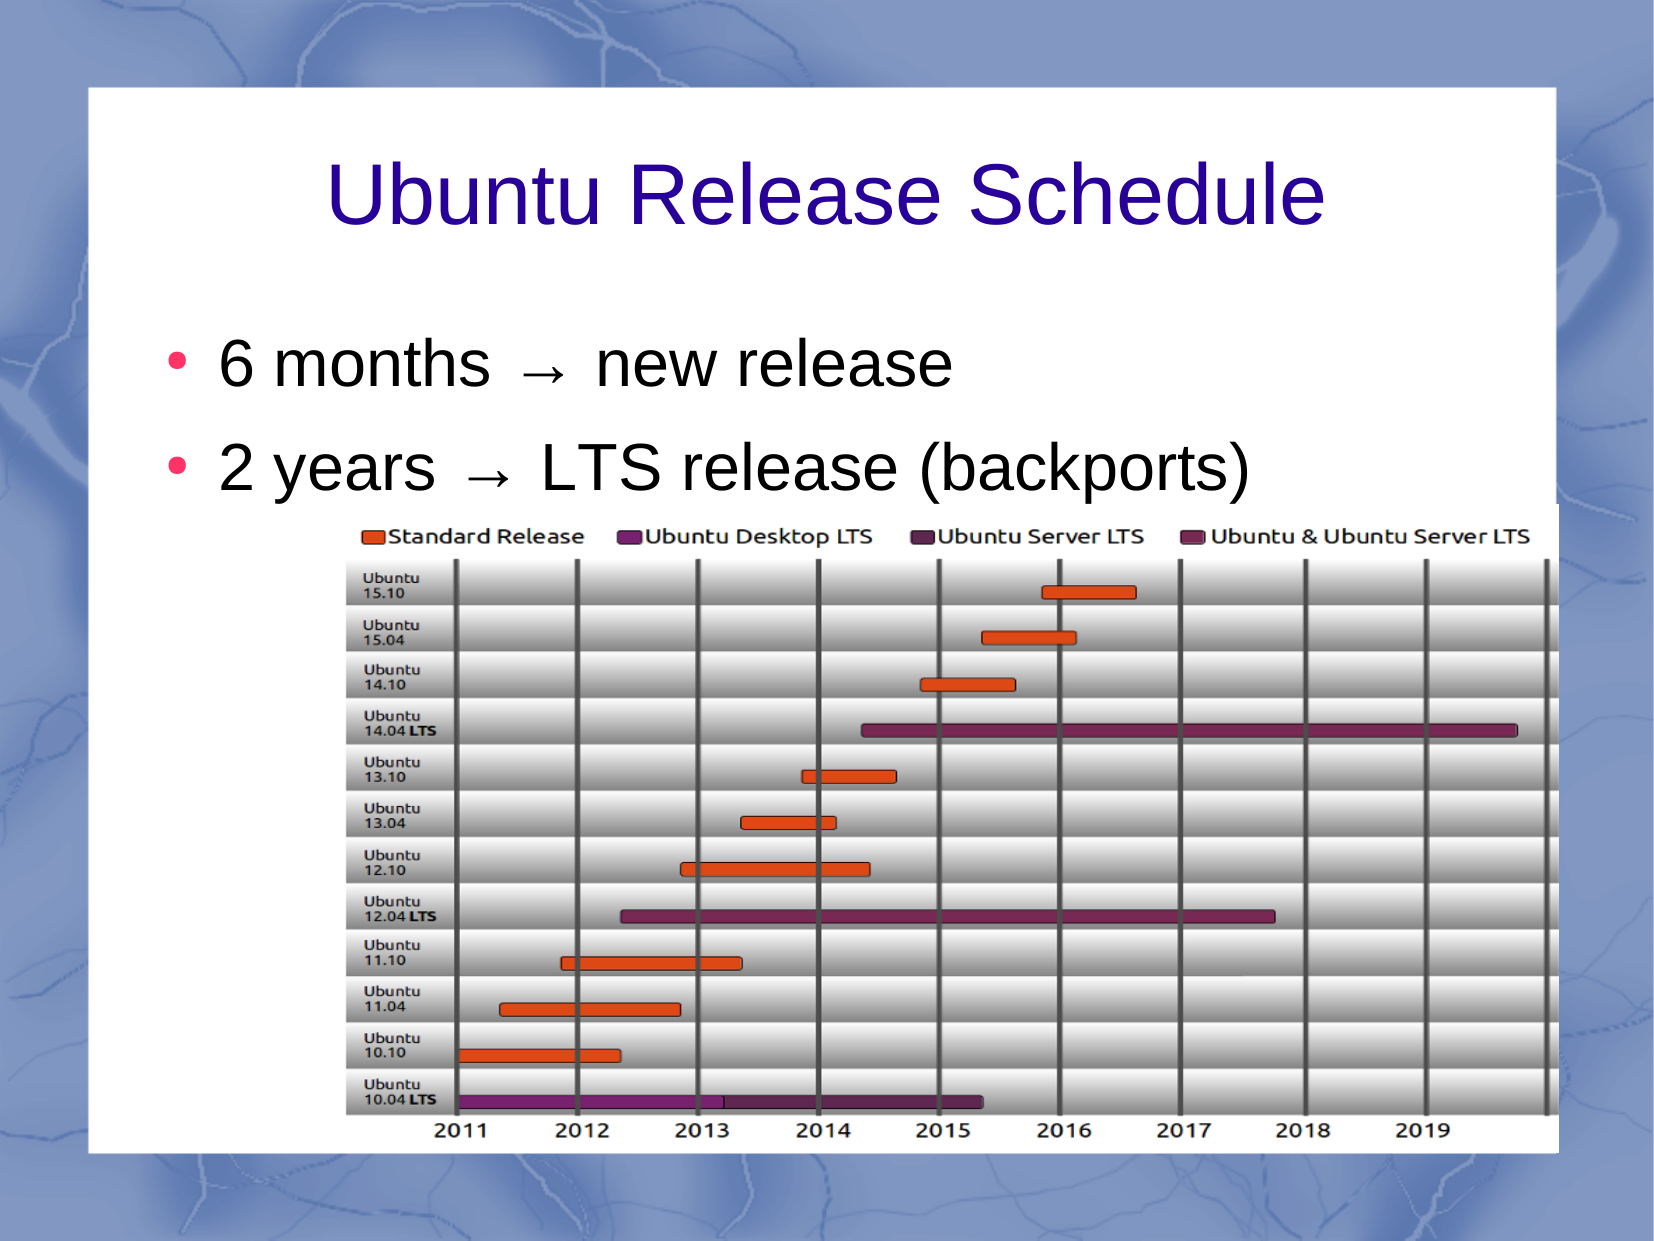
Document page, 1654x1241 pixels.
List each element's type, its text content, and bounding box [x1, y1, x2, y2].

picture [0, 0, 1654, 1241]
title Ubuntu Release Schedule [118, 90, 1536, 298]
list 6 months → new release 2 years → LTS release (backports) [147, 325, 1506, 1045]
